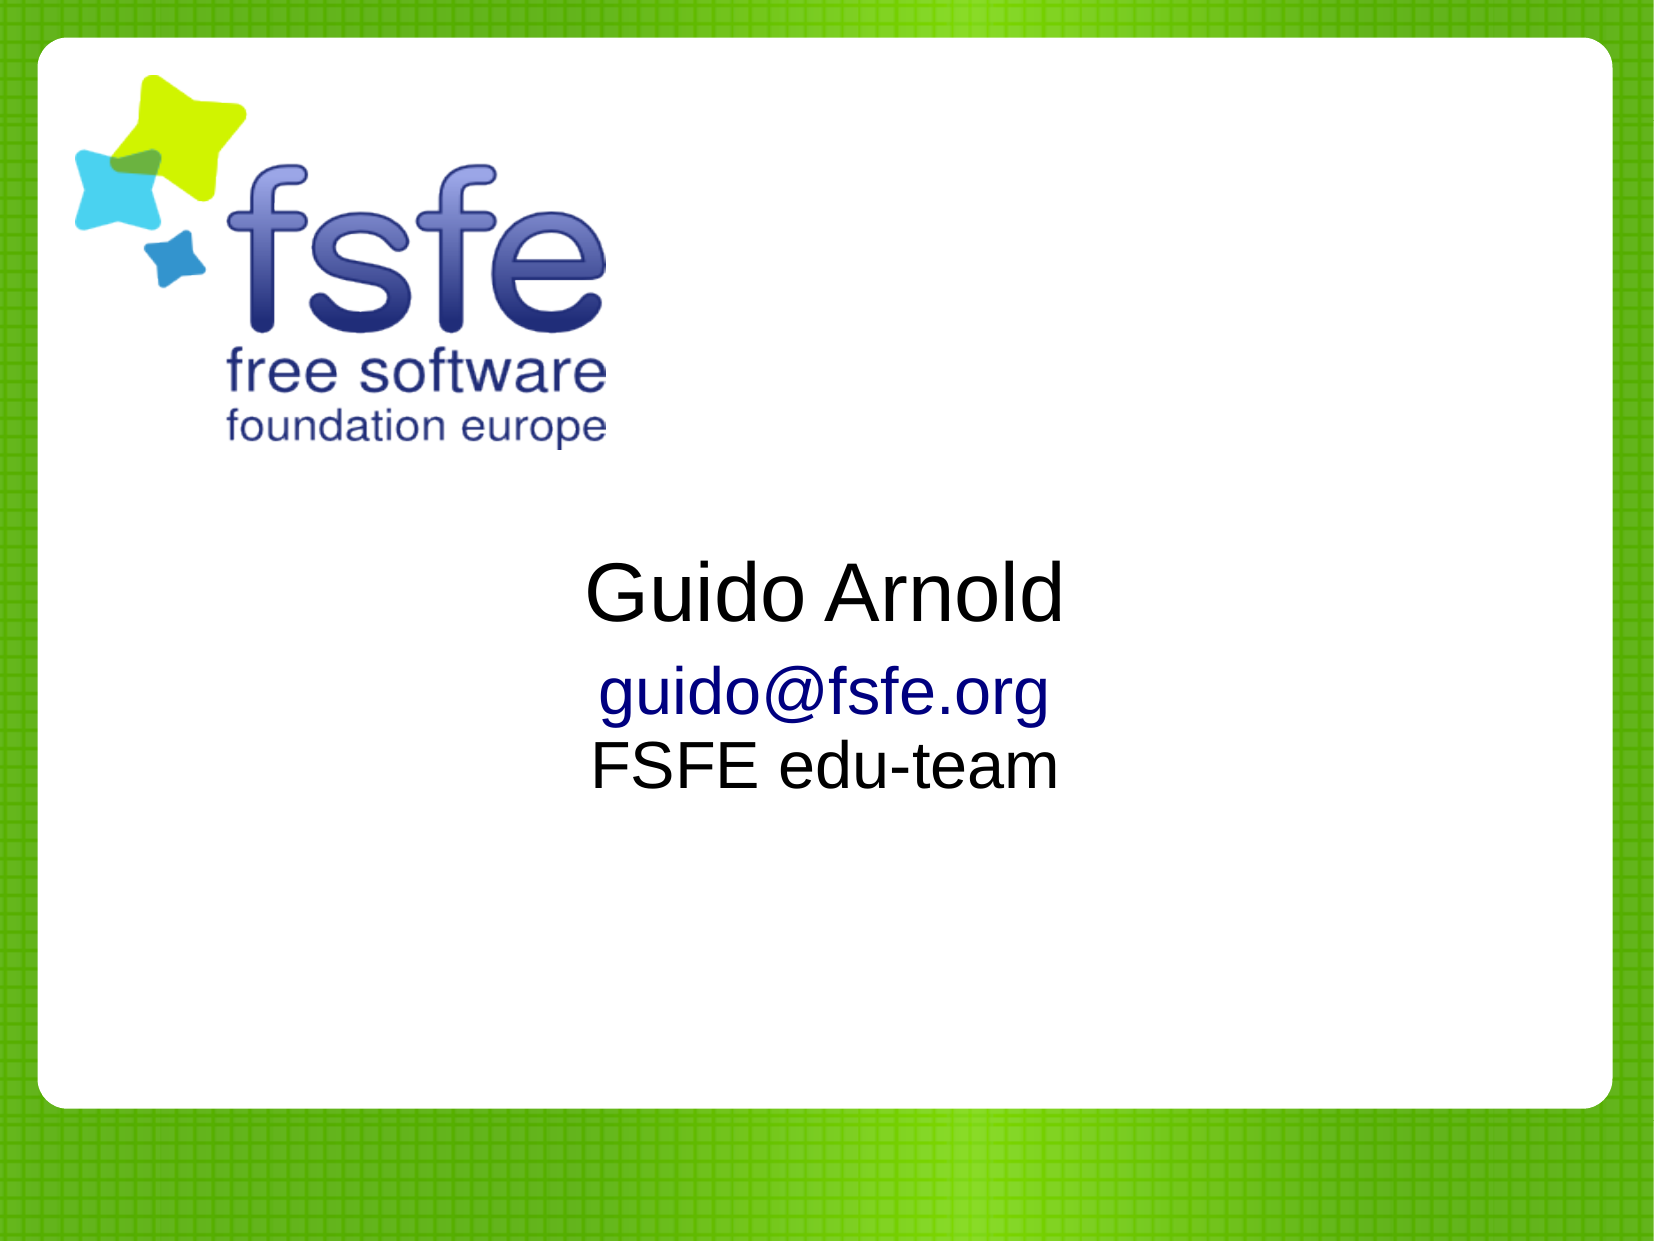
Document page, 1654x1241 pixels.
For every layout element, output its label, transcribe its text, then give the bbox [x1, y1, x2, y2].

subtitle Guido Arnold guido@fsfe.org FSFE edu-team [112, 450, 1538, 901]
picture [0, 0, 1654, 1241]
